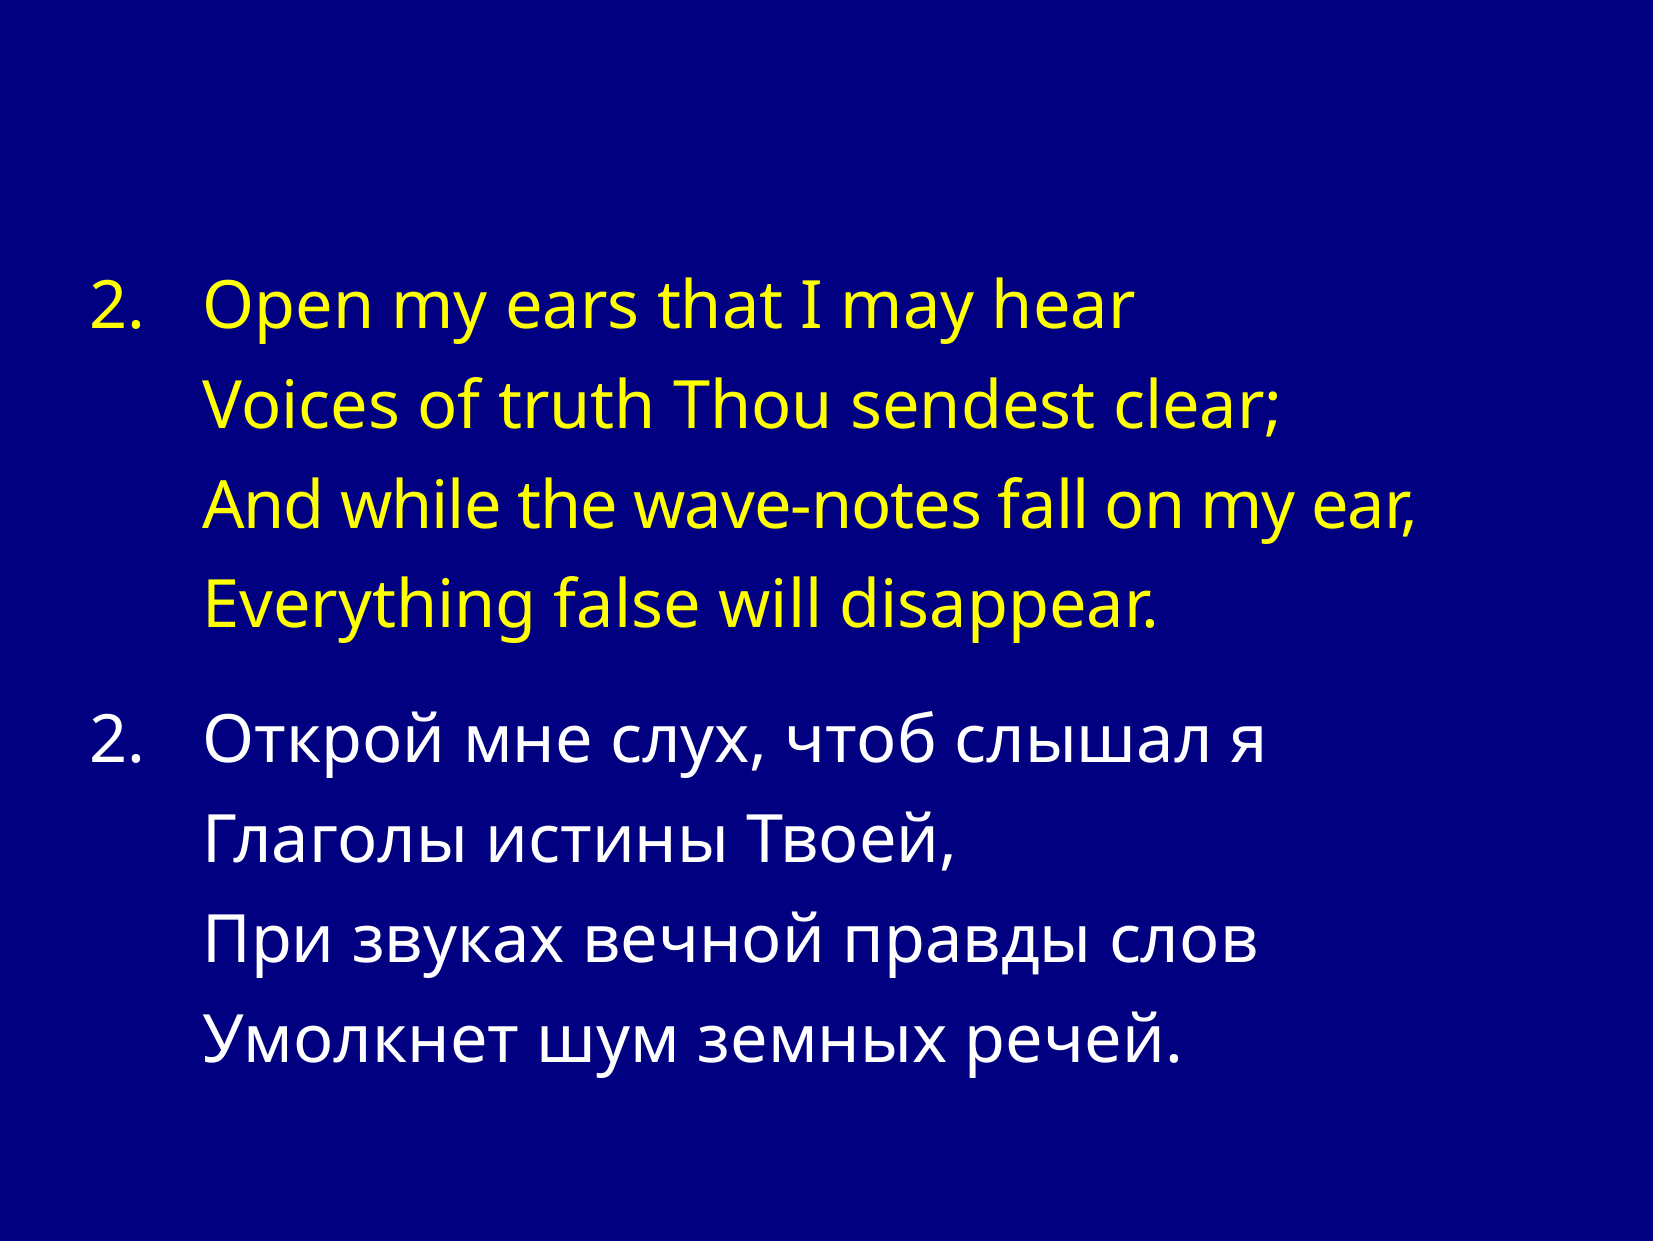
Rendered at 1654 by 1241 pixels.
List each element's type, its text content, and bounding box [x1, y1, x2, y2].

text_box 2. Open my ears that I may hear Voices of truth Thou sendest clear; And while the wave-notes fall on my ear, Everything false will disappear. [75, 150, 1651, 638]
text_box 2. Открой мне слух, чтоб слышал я Глаголы истины Твоей, При звуках вечной правды слов Умолкнет шум земных речей. [75, 675, 1576, 1163]
